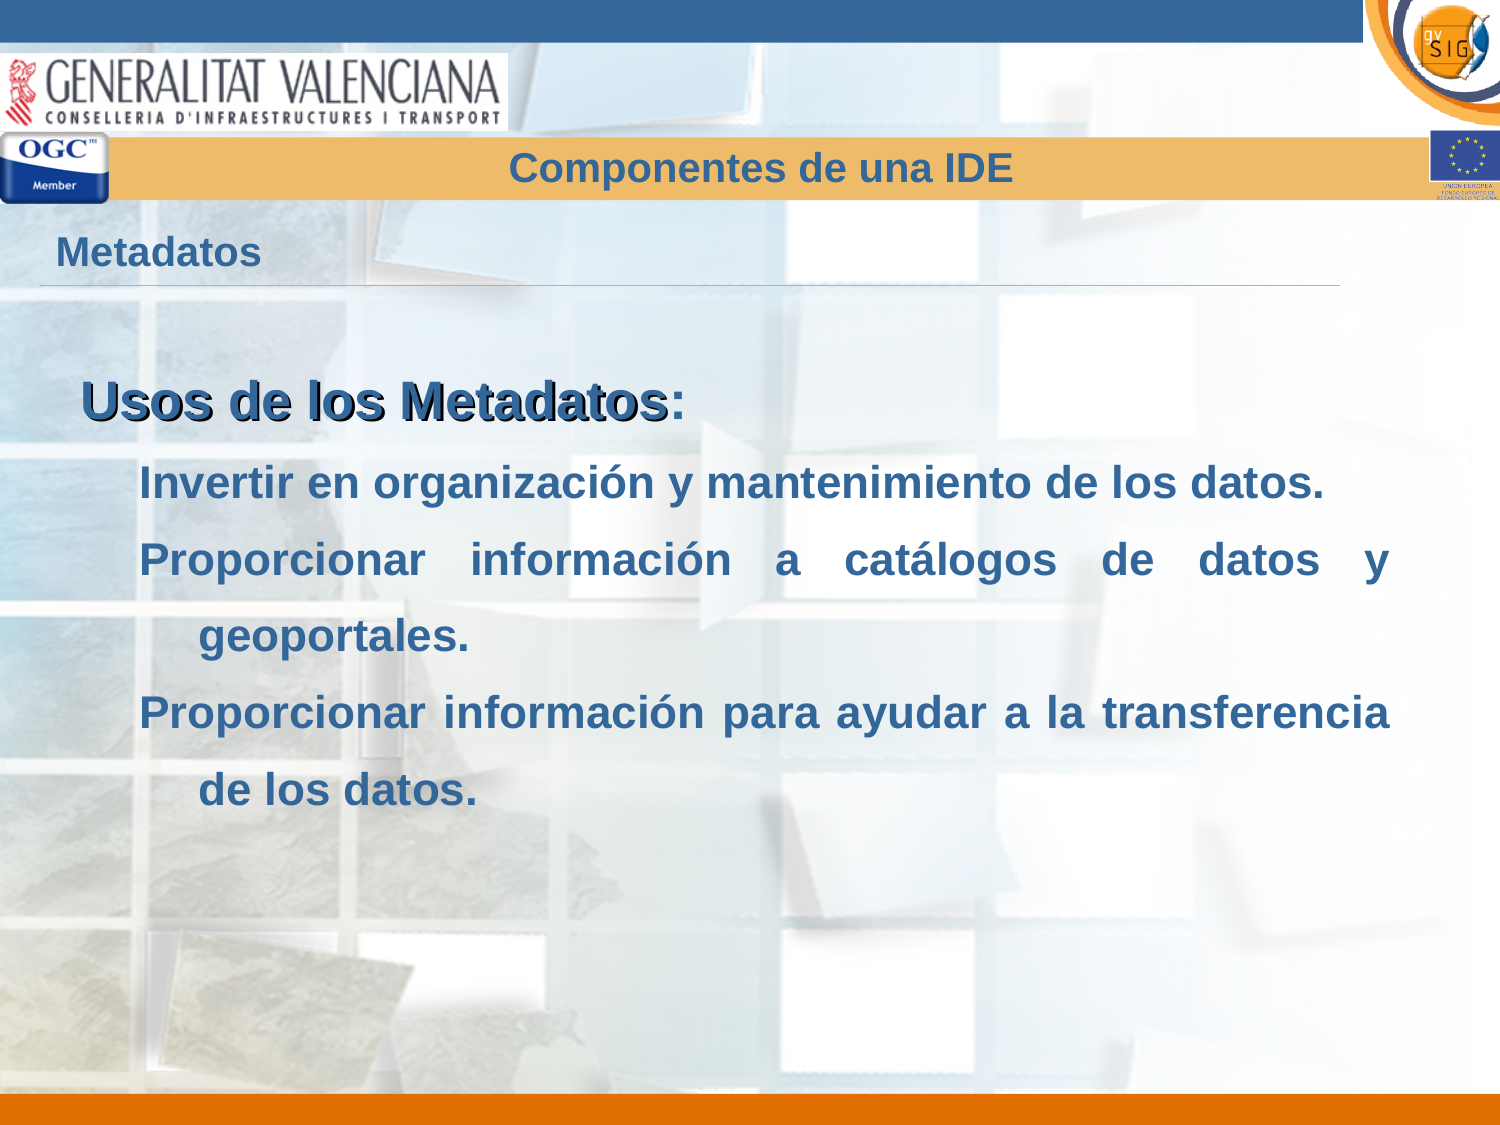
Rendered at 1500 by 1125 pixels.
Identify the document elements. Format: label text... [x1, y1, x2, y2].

text_box Componentes de una IDE [145, 146, 1389, 202]
picture [1363, 0, 1500, 127]
picture [0, 132, 109, 204]
text_box Usos de los Metadatos: Invertir en organización y mantenimiento de los datos. Proporcionar información a catálogos de datos y geoportales. Proporcionar información para ayudar a la transferencia de los datos. [80, 267, 1391, 1000]
picture [1429, 129, 1500, 200]
text_box Metadatos [40, 222, 1196, 286]
picture [0, 53, 508, 131]
